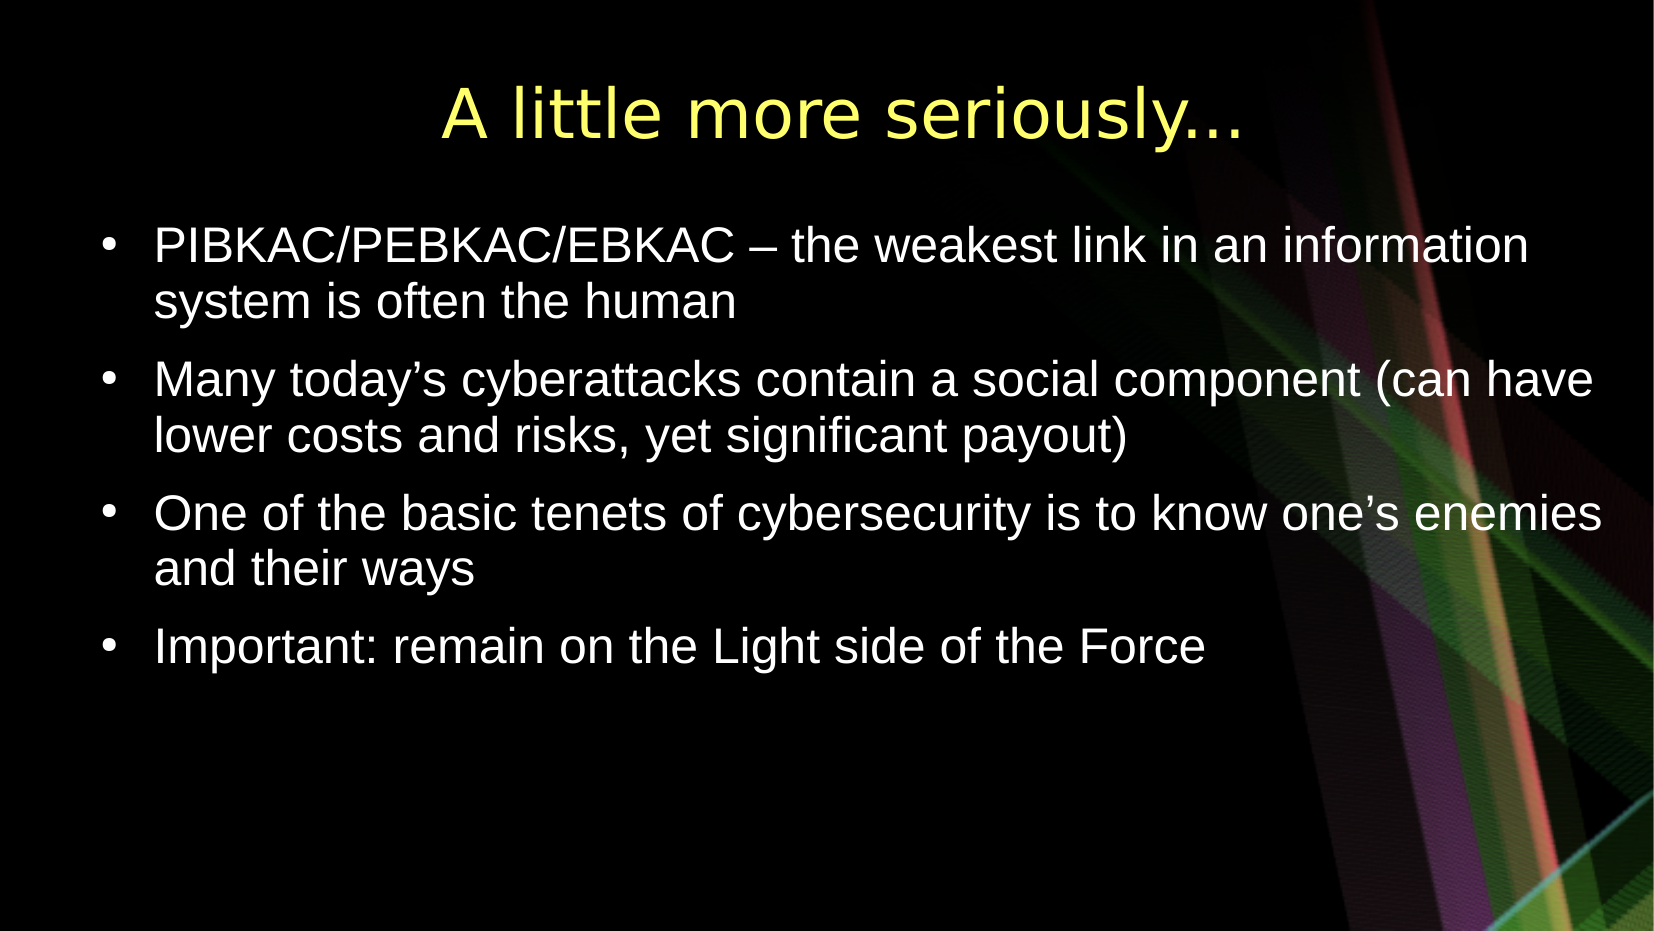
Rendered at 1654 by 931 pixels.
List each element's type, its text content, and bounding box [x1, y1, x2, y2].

list PIBKAC/PEBKAC/EBKAC – the weakest link in an information system is often the human Many today’s cyberattacks contain a social component (can have lower costs and risks, yet significant payout) One of the basic tenets of cybersecurity is to know one’s enemies and their ways Important: remain on the Light side of the Force [82, 217, 1607, 898]
title A little more seriously... [82, 37, 1607, 193]
picture [0, 0, 1654, 931]
